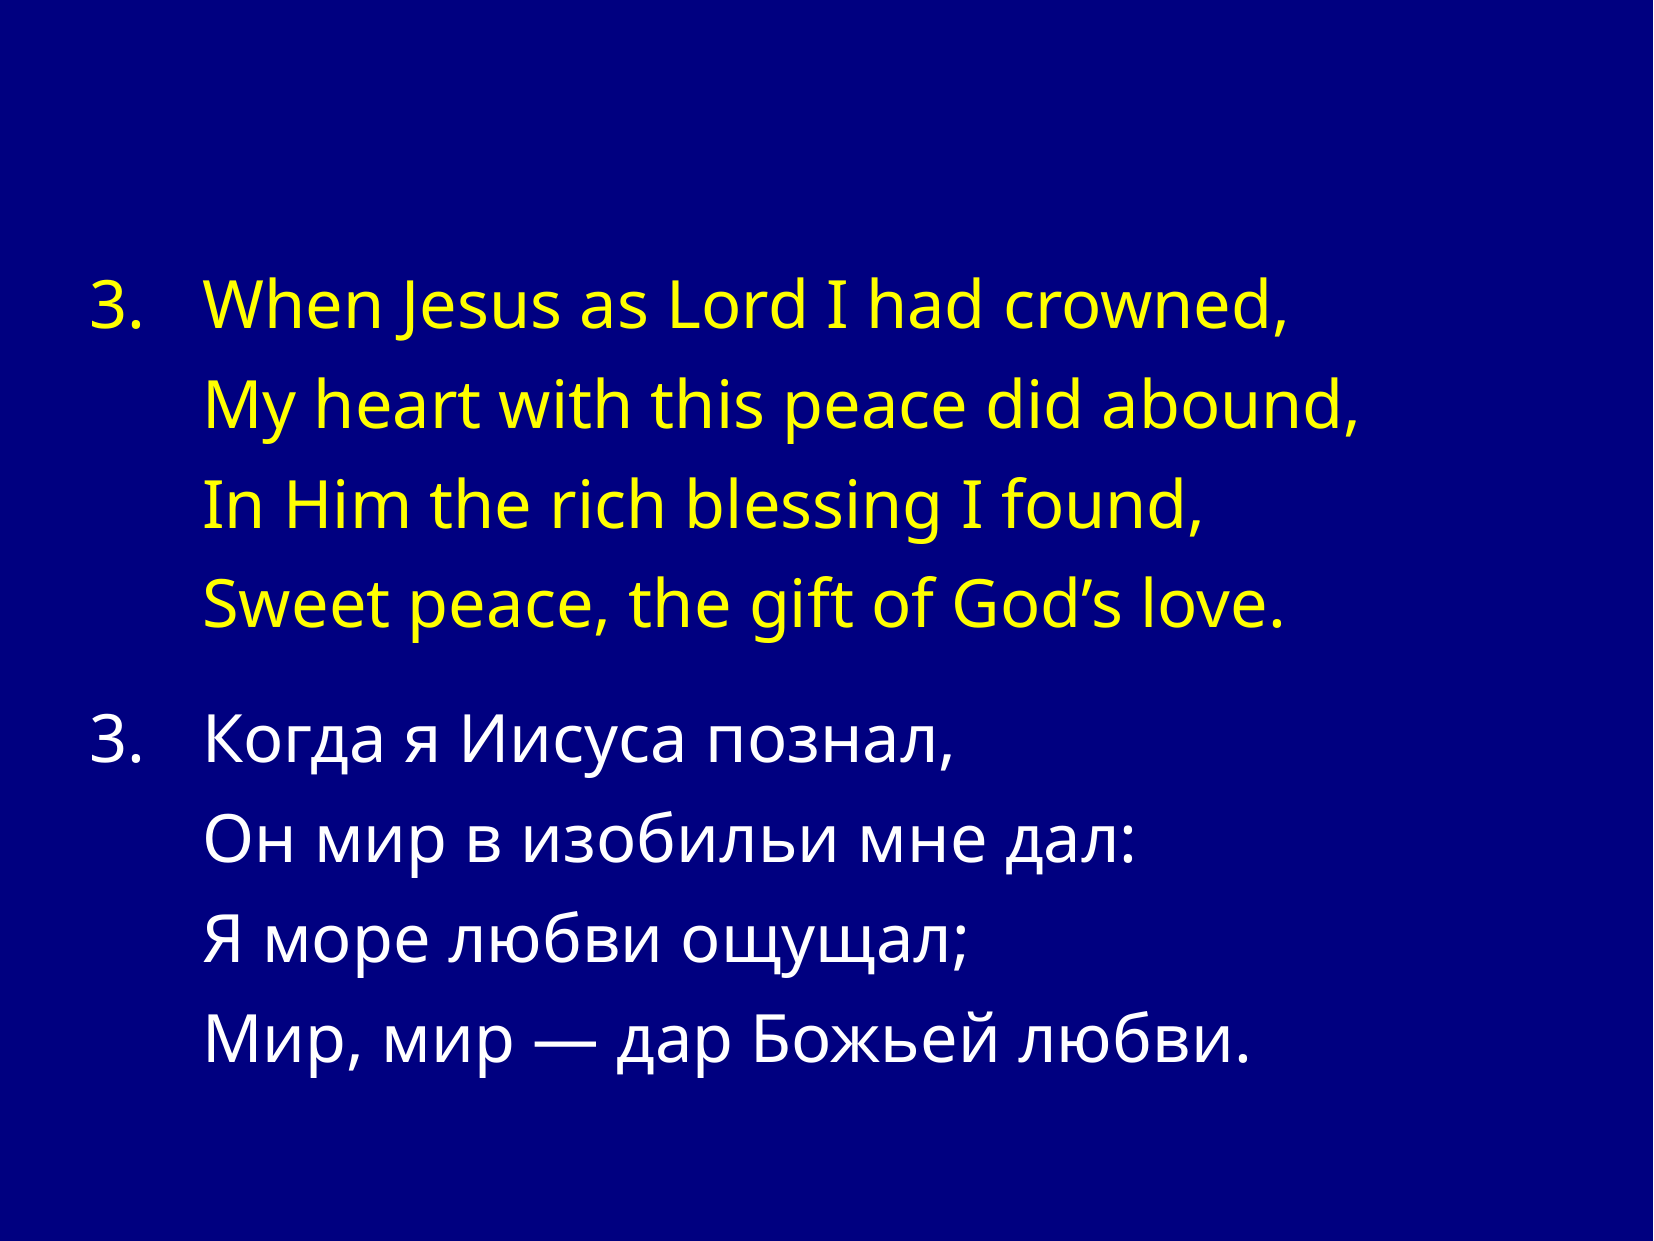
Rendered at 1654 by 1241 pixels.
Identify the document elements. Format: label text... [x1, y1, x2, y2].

text_box 3. When Jesus as Lord I had crowned, My heart with this peace did abound, In Him the rich blessing I found, Sweet peace, the gift of God’s love. [75, 150, 1576, 675]
text_box 3. Когда я Иисуса познал, Он мир в изобильи мне дал: Я море любви ощущал; Мир, мир — дар Божьей любви. [75, 675, 1576, 1163]
